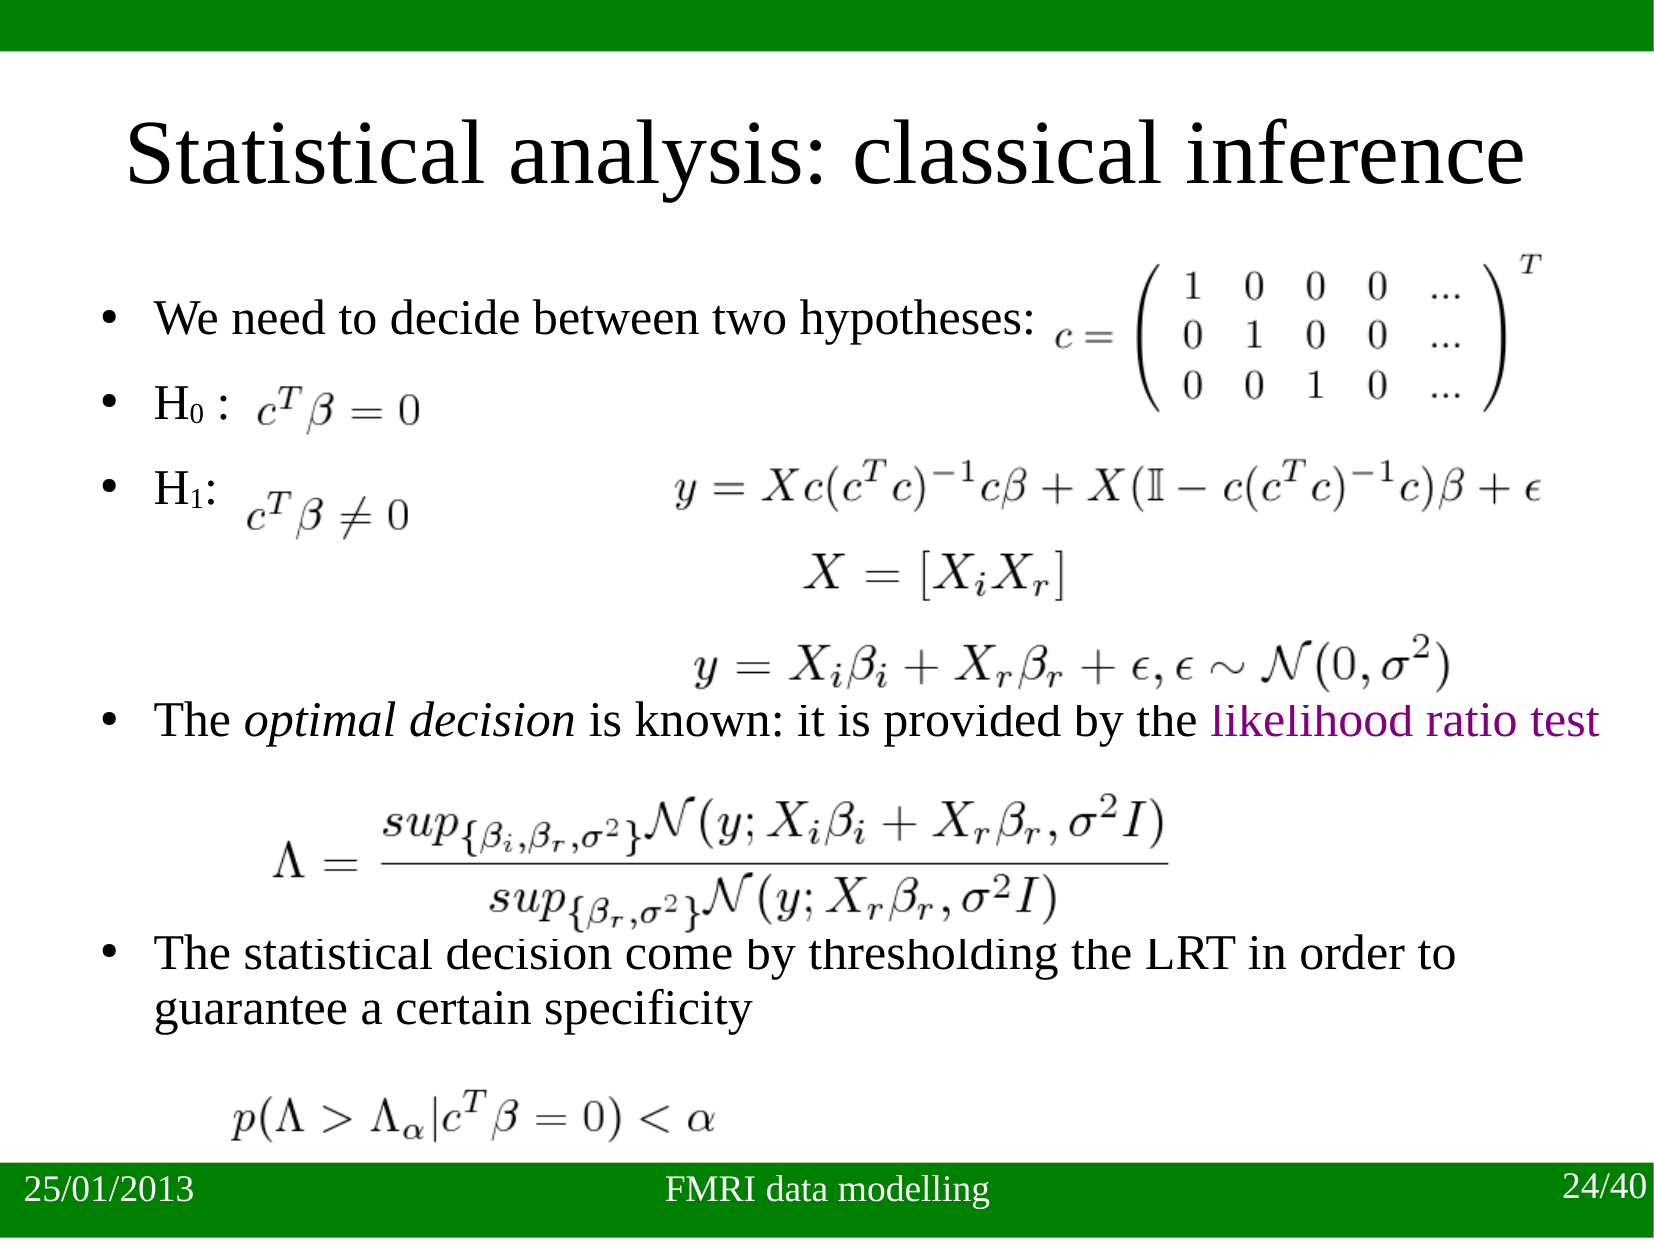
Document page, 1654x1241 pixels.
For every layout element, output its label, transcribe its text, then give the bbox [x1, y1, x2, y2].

list We need to decide between two hypotheses: H0 : H1: The optimal decision is known: it is provided by the likelihood ratio test The statistical decision come by thresholding the LRT in order to guarantee a certain specificity [82, 290, 1648, 1109]
picture [1038, 244, 1548, 417]
picture [243, 487, 419, 546]
picture [231, 1087, 723, 1152]
picture [684, 628, 1457, 705]
title Statistical analysis: classical inference [82, 56, 1571, 250]
picture [271, 789, 1178, 939]
picture [669, 456, 1544, 515]
picture [798, 543, 1076, 612]
picture [252, 377, 427, 438]
